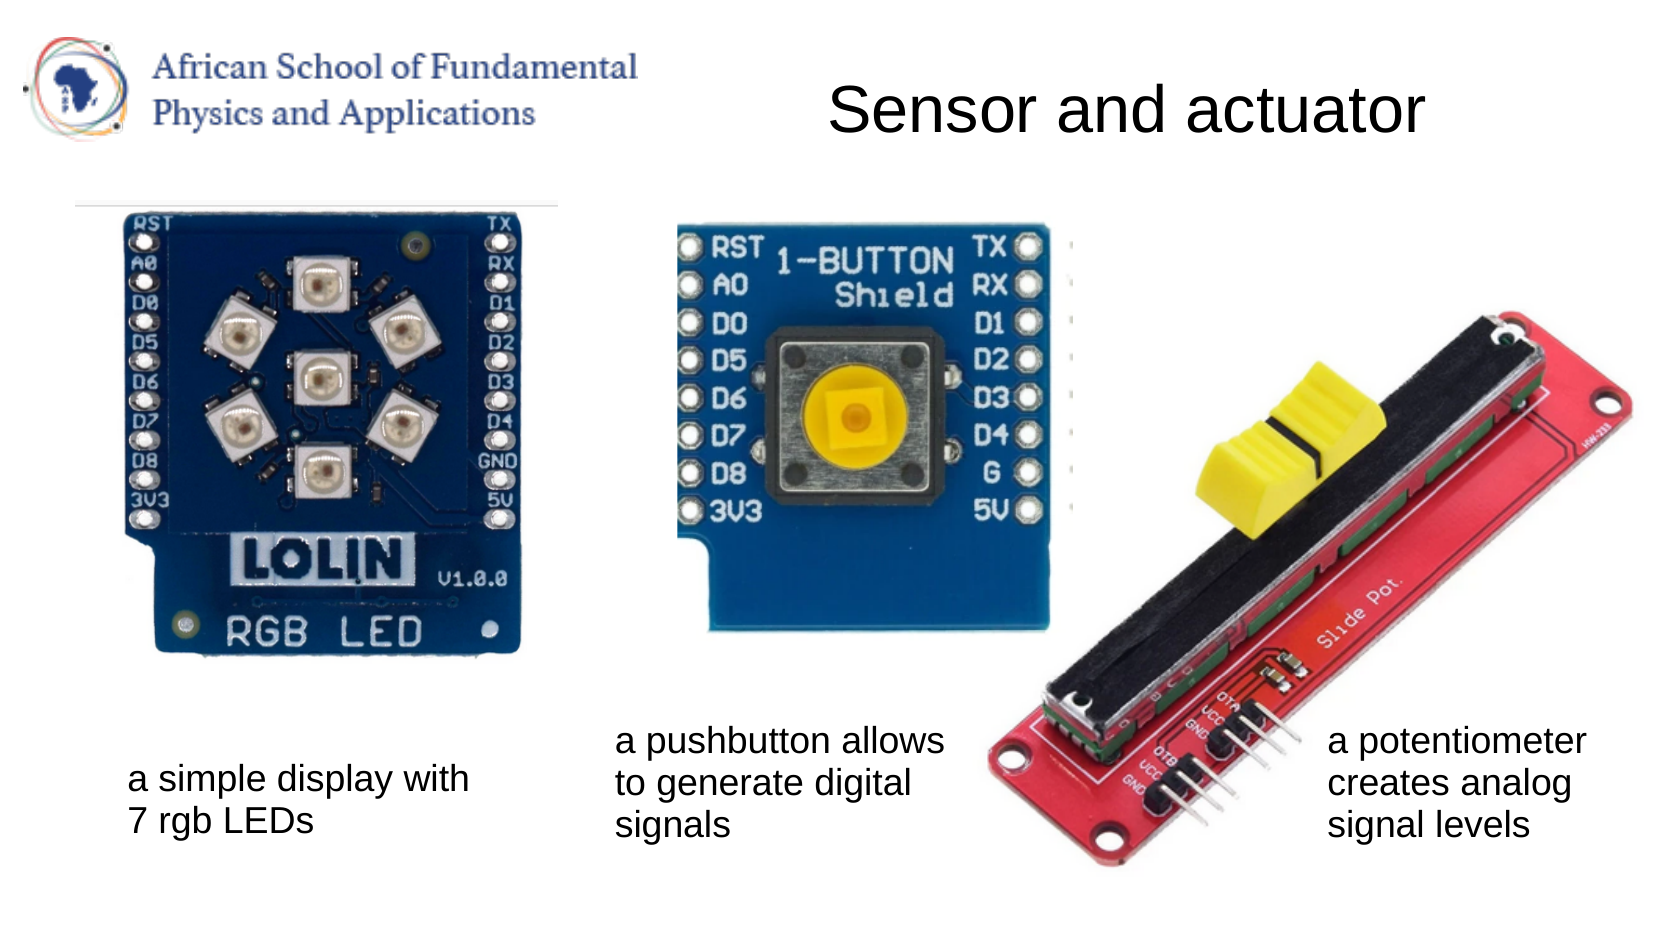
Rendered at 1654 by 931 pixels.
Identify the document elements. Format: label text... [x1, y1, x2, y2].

text_box a pushbutton allows to generate digital signals [600, 712, 961, 854]
title Sensor and actuator [679, 32, 1576, 188]
picture [23, 37, 638, 142]
picture [75, 200, 558, 676]
text_box a simple display with 7 rgb LEDs [112, 750, 486, 849]
text_box a potentiometer creates analog signal levels [1312, 712, 1603, 854]
picture [637, 187, 1654, 901]
